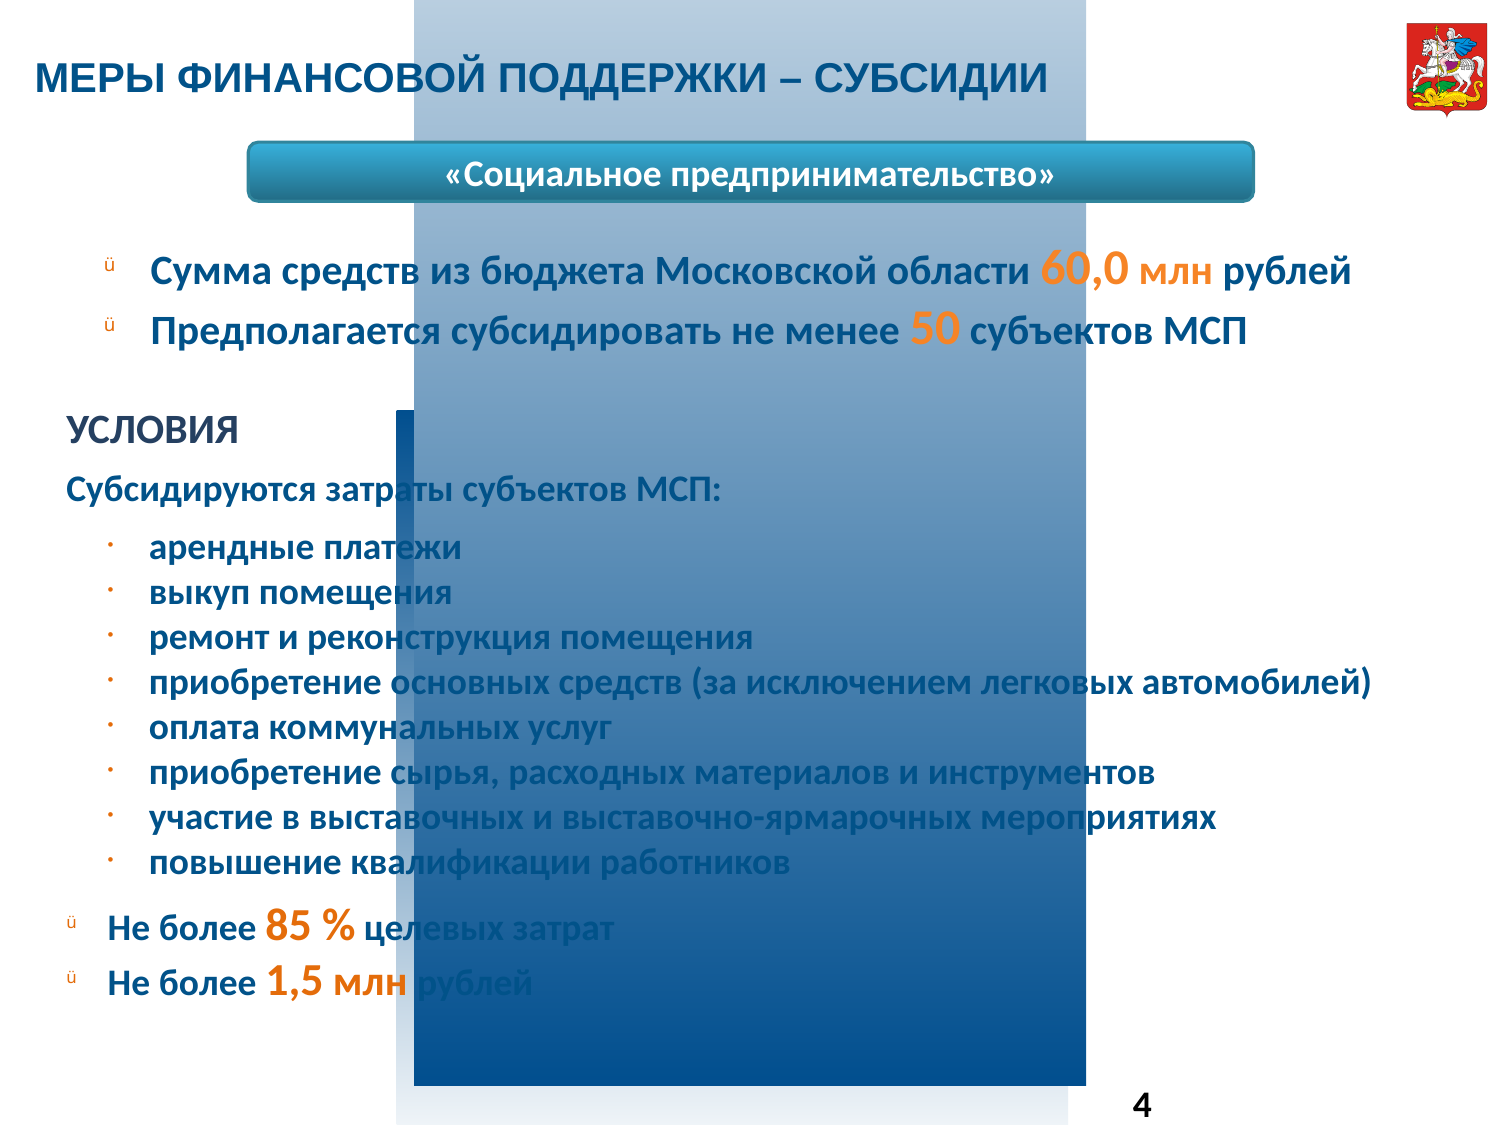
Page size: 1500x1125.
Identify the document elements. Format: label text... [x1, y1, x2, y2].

slide_number <номер> [1118, 1072, 1469, 1114]
text_box Сумма средств из бюджета Московской области 60,0 млн рублей Предполагается субсидировать не менее 50 субъектов МСП [79, 226, 1399, 362]
text_box УСЛОВИЯ Субсидируются затраты субъектов МСП: арендные платежи выкуп помещения ремонт и реконструкция помещения приобретение основных средств (за исключением легковых автомобилей) оплата коммунальных услуг приобретение сырья, расходных материалов и инструментов участие в выставочных и выставочно-ярмарочных мероприятиях повышение квалификации работников Не более 85 % целевых затрат Не более 1,5 млн рублей [51, 394, 1451, 1042]
title МЕРЫ ФИНАНСОВОЙ ПОДДЕРЖКИ – СУБСИДИИ [19, 43, 1406, 94]
picture [1406, 22, 1490, 121]
text_box «Социальное предпринимательство» [248, 142, 1254, 202]
